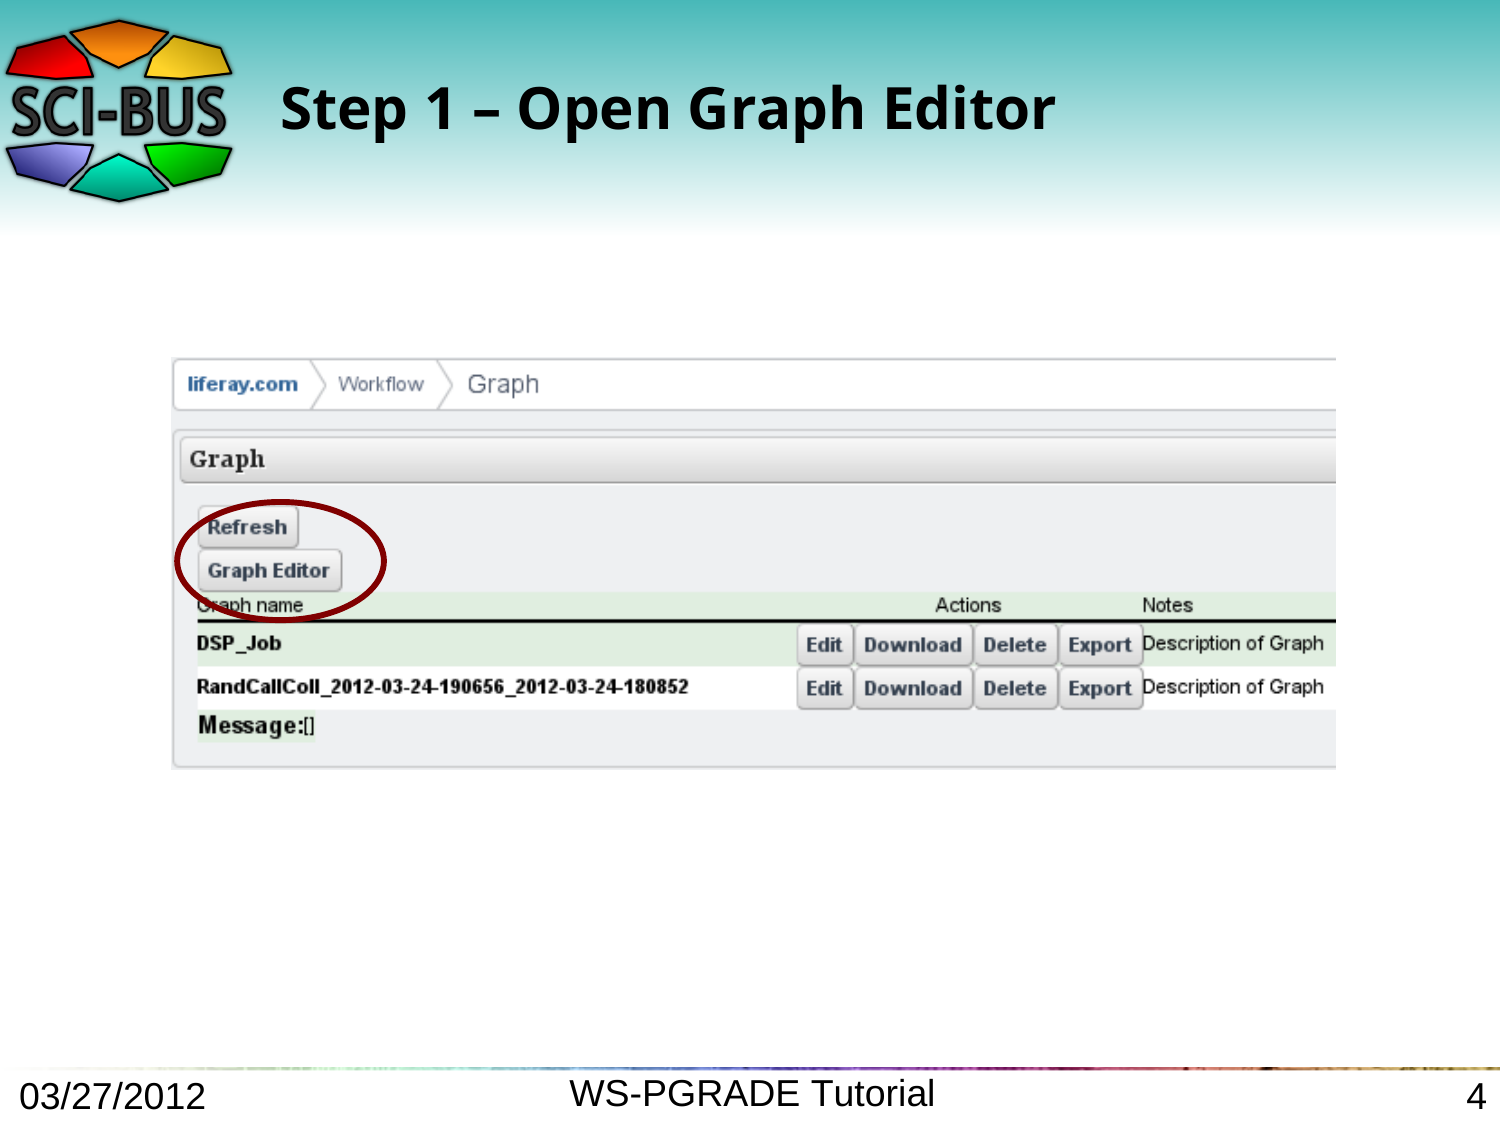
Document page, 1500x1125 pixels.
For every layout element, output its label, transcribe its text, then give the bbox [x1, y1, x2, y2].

title Step 1 – Open Graph Editor [265, 29, 1477, 183]
picture [0, 1067, 1500, 1125]
picture [171, 357, 1336, 770]
picture [0, 15, 237, 207]
